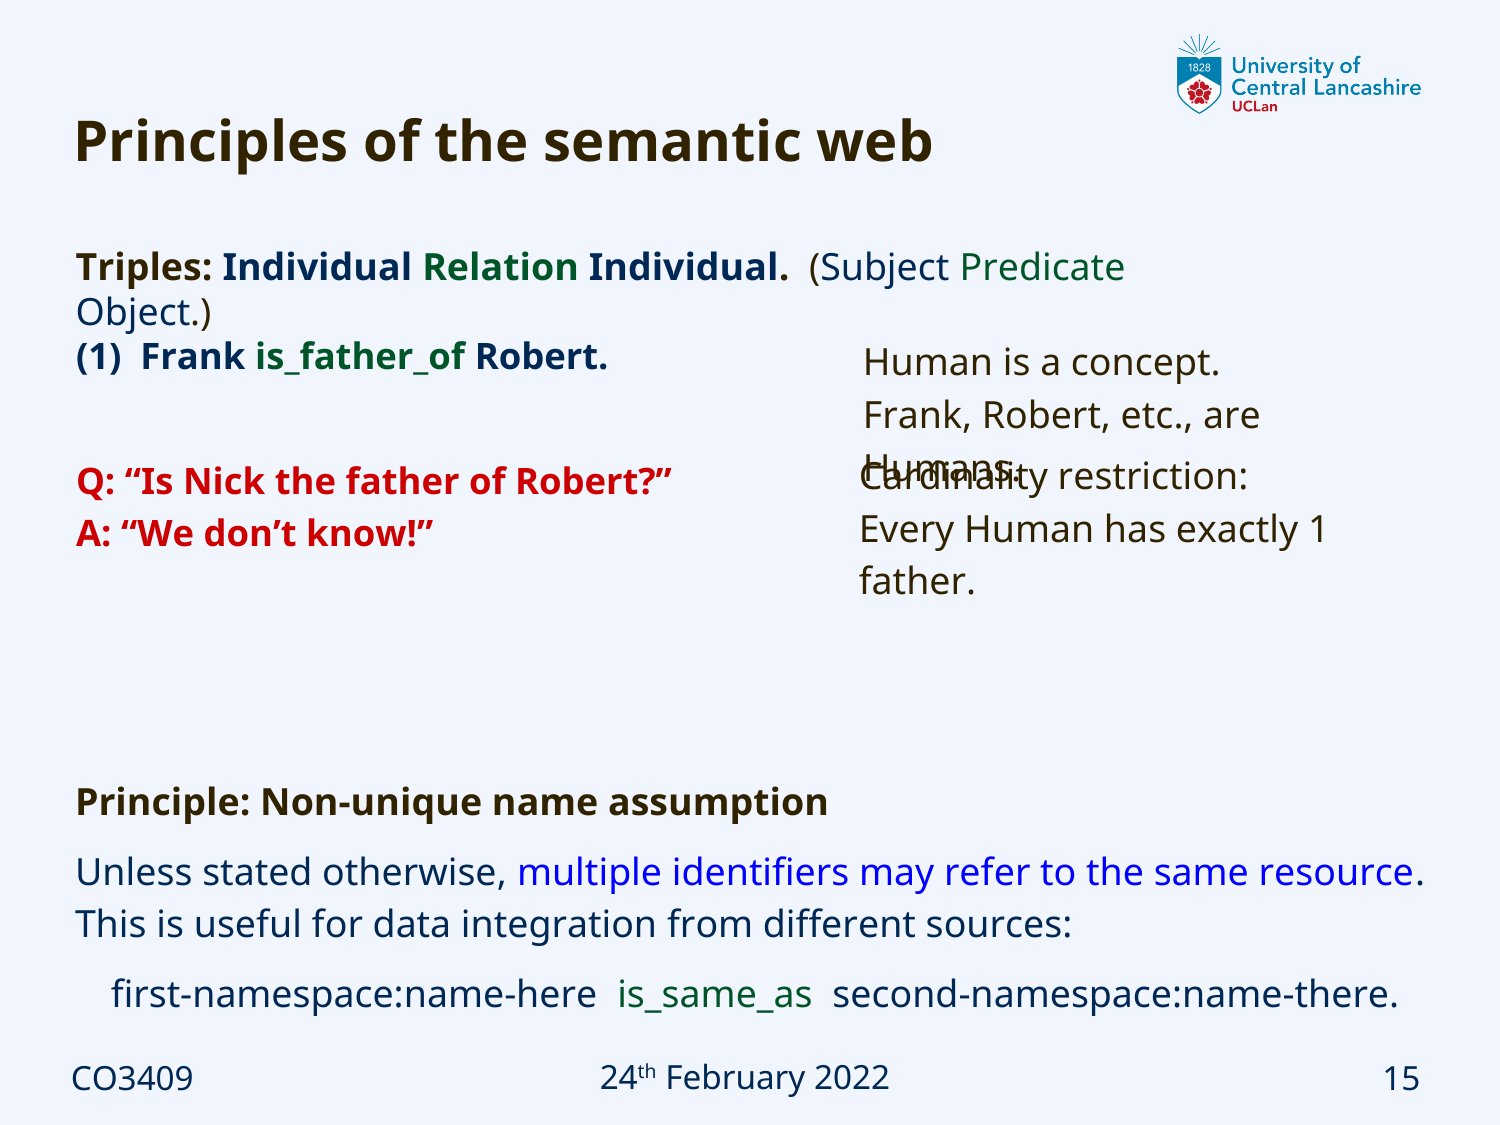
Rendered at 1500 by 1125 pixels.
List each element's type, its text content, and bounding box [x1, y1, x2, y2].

text_box Principle: Non-unique name assumption Unless stated otherwise, multiple identifiers may refer to the same resource. This is useful for data integration from different sources: first-namespace:name-here is_same_as second-namespace:name-there. [60, 762, 1451, 1023]
title Principles of the semantic web [58, 93, 1475, 186]
text_box (1) Frank is_father_of Robert. Q: “Is Nick the father of Robert?” A: “We don’t know!” [61, 318, 921, 727]
text_box Human is a concept. Frank, Robert, etc., are Humans. [848, 323, 1435, 444]
picture [1177, 34, 1421, 93]
text_box Cardinality restriction: Every Human has exactly 1 father. [843, 437, 1461, 725]
text_box Triples: Individual Relation Individual. (Subject Predicate Object.) [60, 235, 1266, 325]
